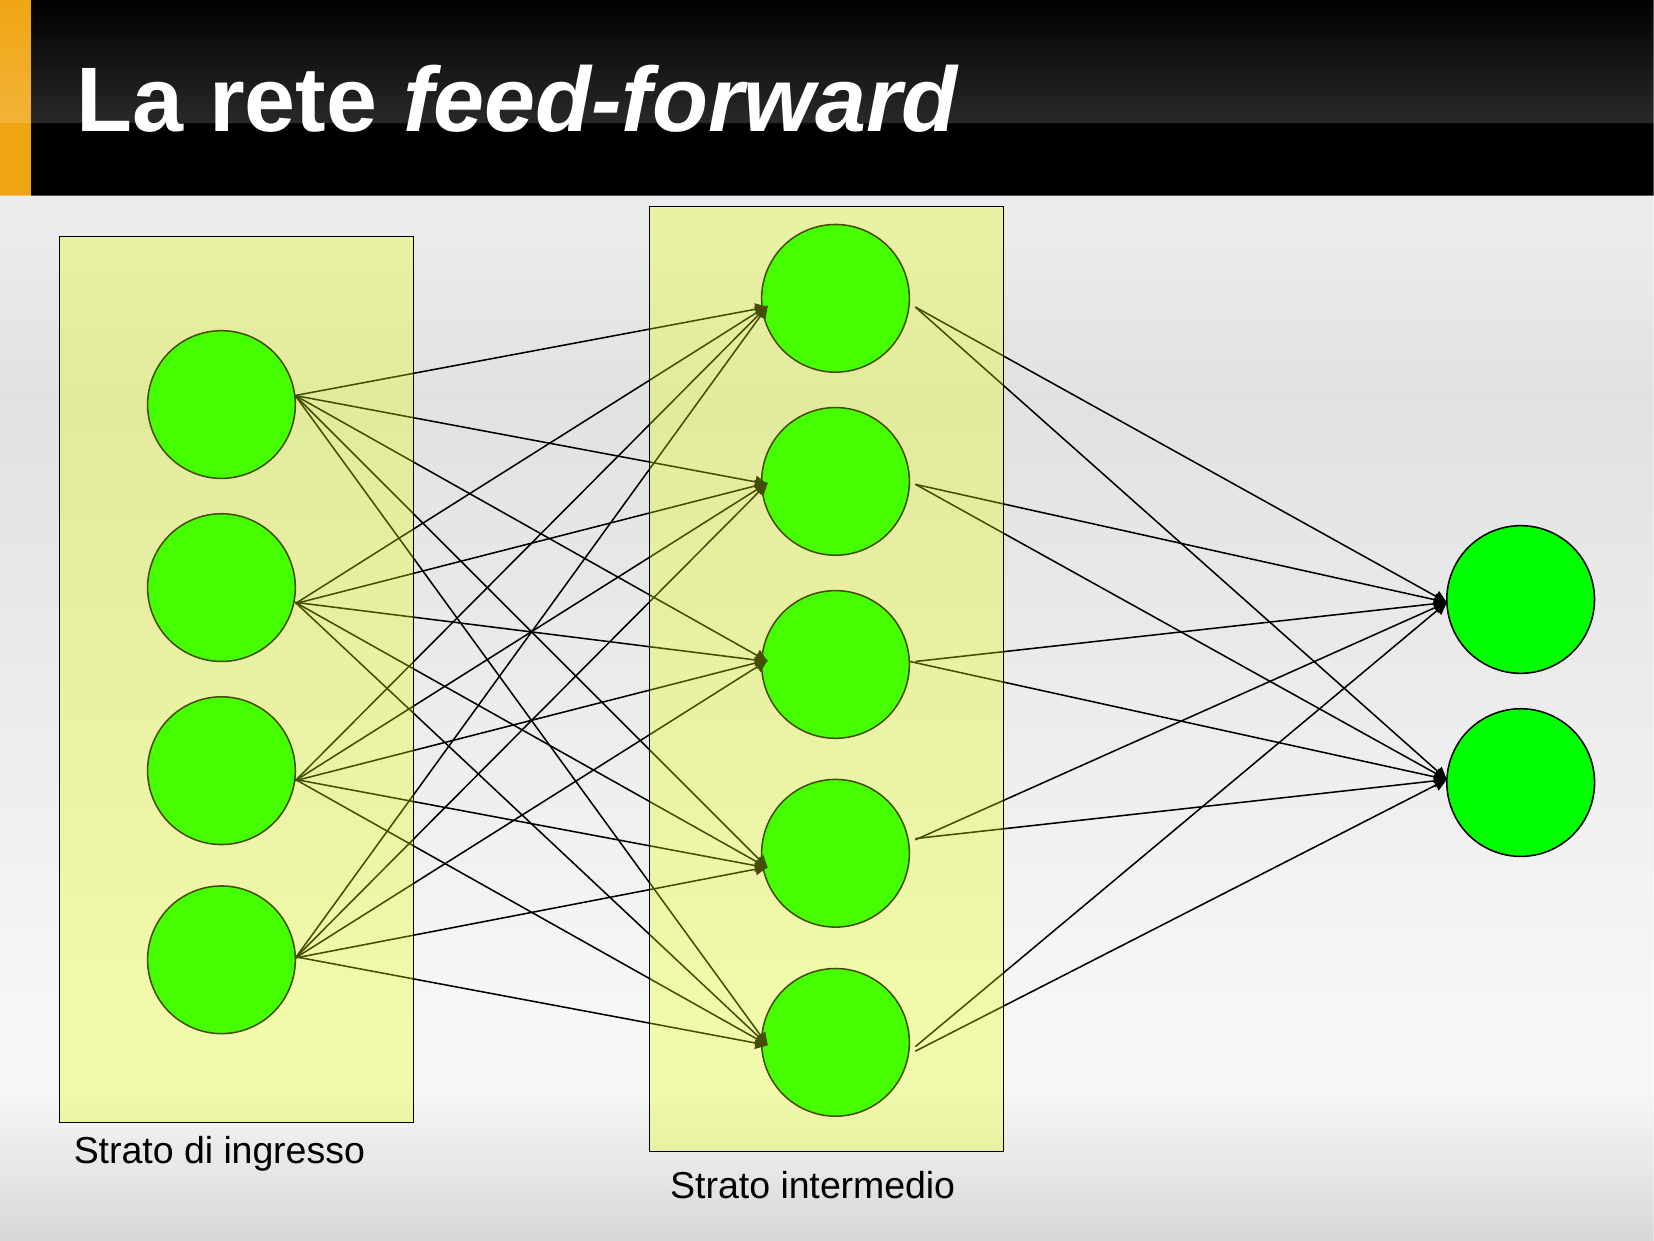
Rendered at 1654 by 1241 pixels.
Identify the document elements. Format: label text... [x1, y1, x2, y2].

text_box [649, 206, 1004, 1152]
text_box Strato di ingresso [59, 1122, 414, 1179]
text_box Strato intermedio [655, 1157, 1010, 1215]
text_box [59, 236, 414, 1122]
picture [0, 0, 1654, 1241]
title La rete feed-forward [76, 7, 1565, 200]
text_box [1446, 525, 1595, 674]
text_box [1446, 708, 1595, 857]
